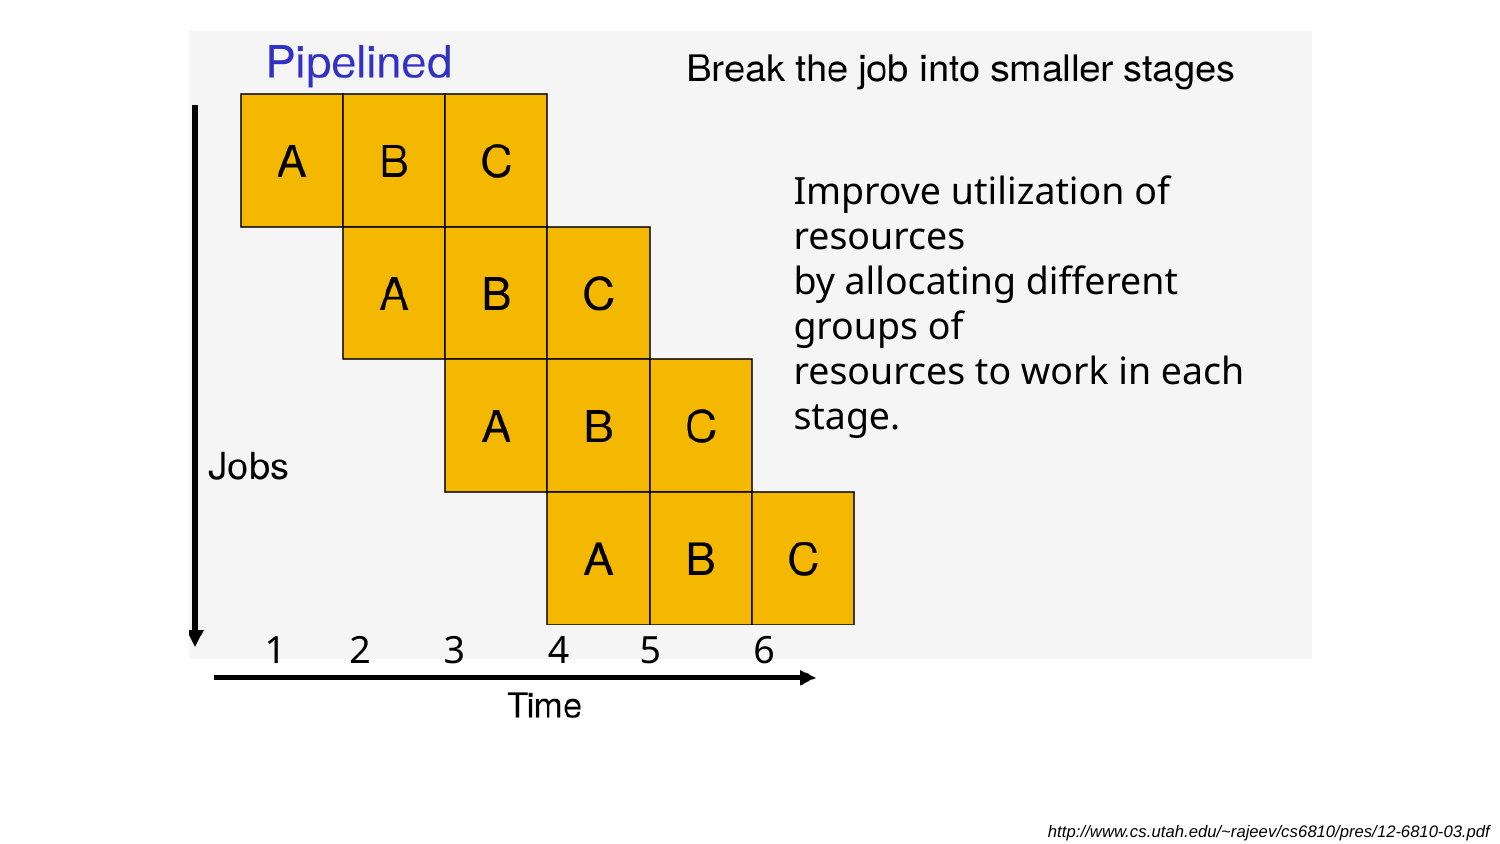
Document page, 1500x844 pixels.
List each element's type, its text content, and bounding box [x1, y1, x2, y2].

picture [177, 31, 1347, 743]
text_box 1 2 3 4 5 6 [249, 611, 895, 836]
text_box Improve utilization of resources by allocating different groups of resources to work in each stage. [778, 152, 1312, 378]
text_box http://www.cs.utah.edu/~rajeev/cs6810/pres/12-6810-03.pdf [1032, 805, 1500, 844]
